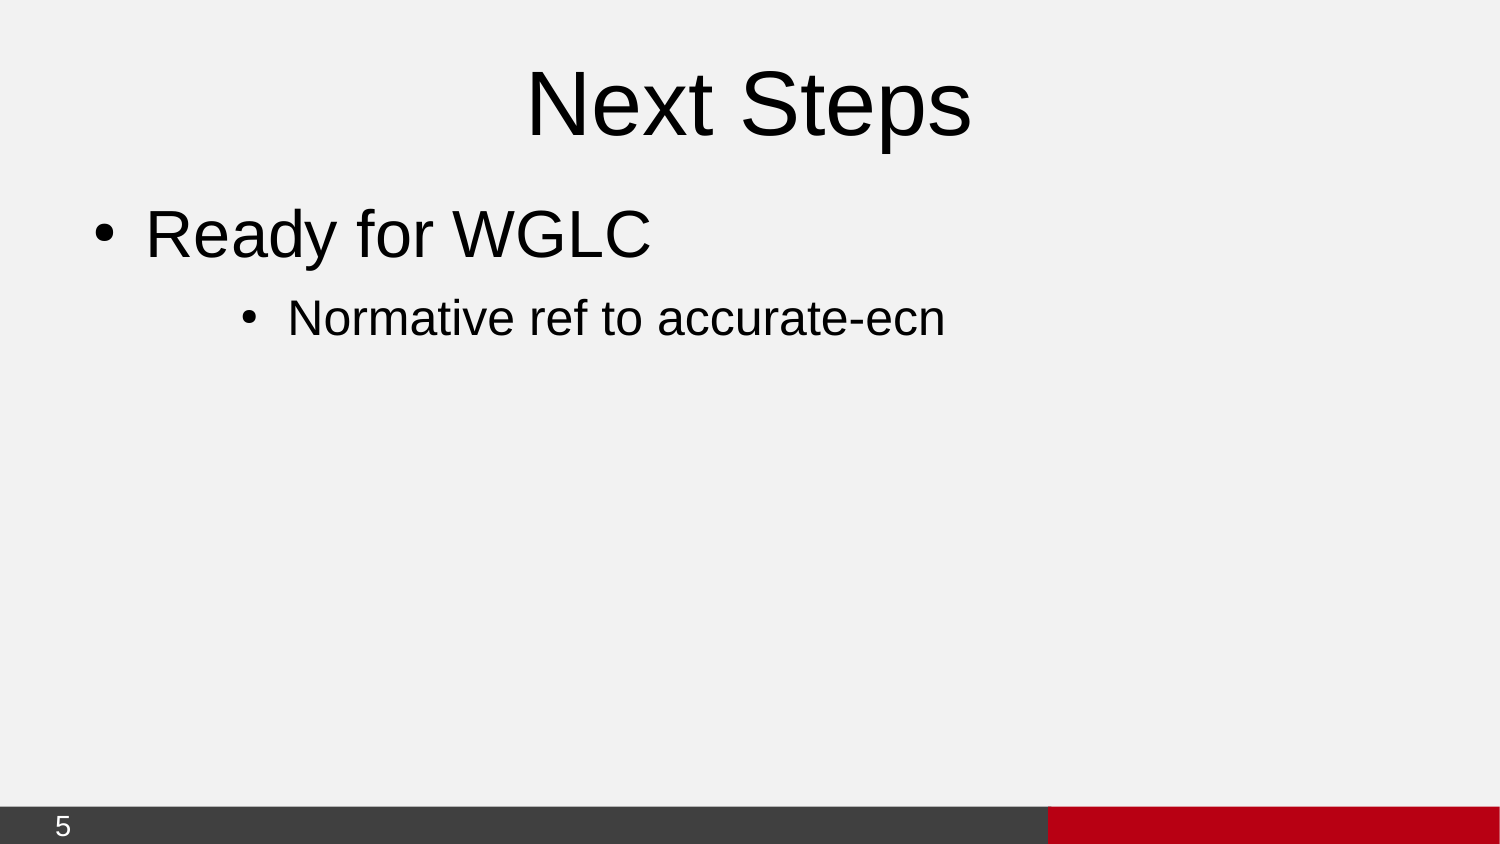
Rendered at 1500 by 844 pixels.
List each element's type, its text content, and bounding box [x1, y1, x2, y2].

title Next Steps [75, 33, 1425, 175]
list Ready for WGLC Normative ref to accurate-ecn [75, 197, 1425, 687]
